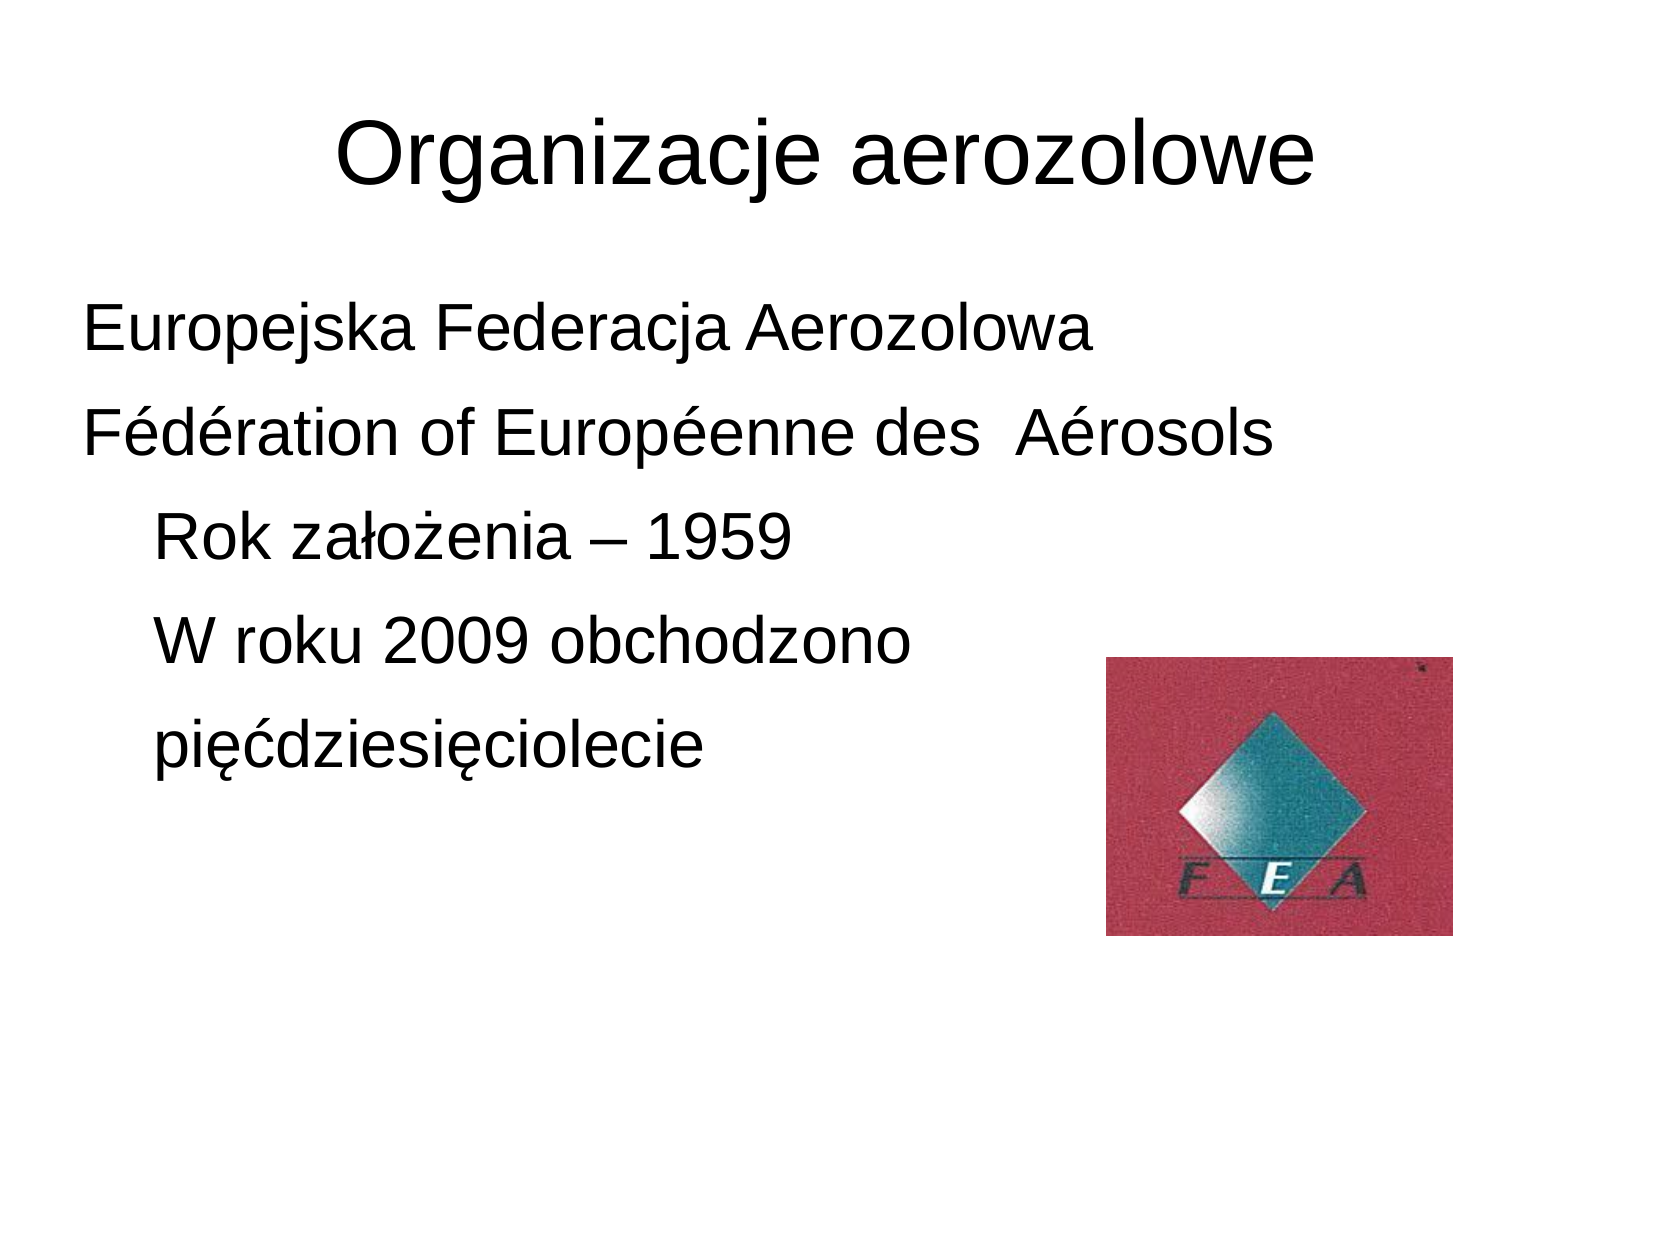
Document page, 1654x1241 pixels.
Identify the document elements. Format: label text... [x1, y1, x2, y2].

title Organizacje aerozolowe [82, 49, 1571, 257]
picture [1106, 657, 1453, 936]
list Europejska Federacja Aerozolowa Fédération of Européenne des Aérosols Rok założenia – 1959 W roku 2009 obchodzono pięćdziesięciolecie [82, 290, 1571, 1010]
